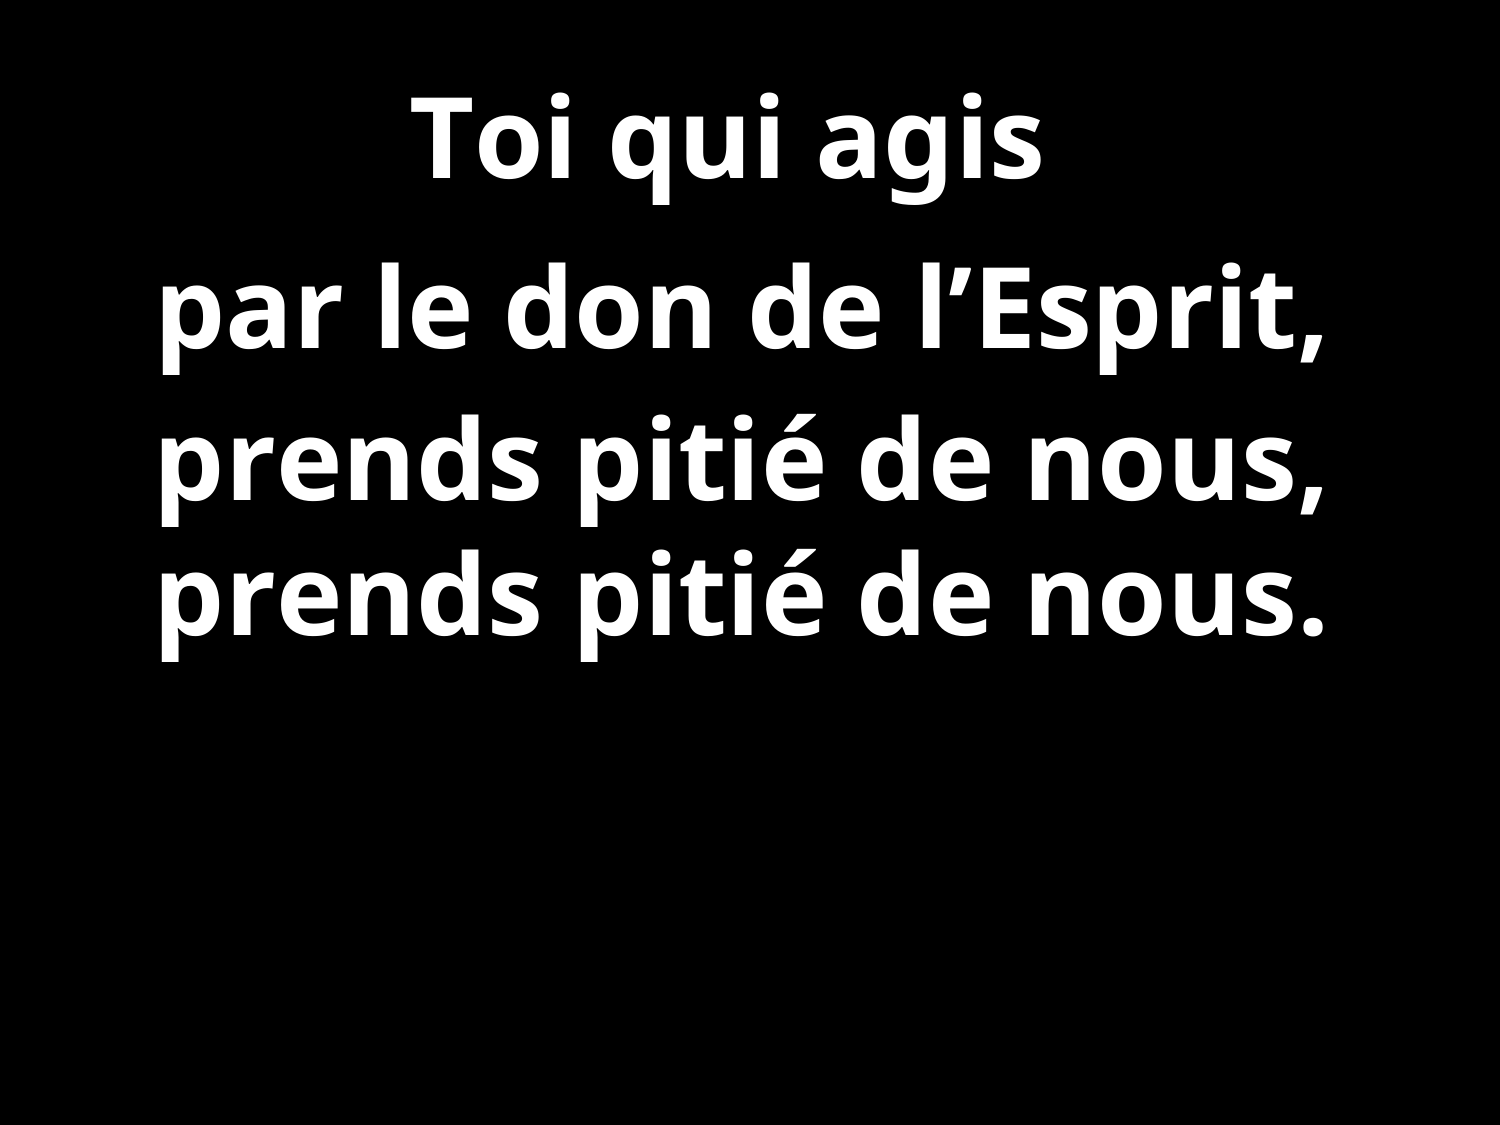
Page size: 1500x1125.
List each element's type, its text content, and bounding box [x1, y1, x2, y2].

text_box Toi qui agis par le don de l’Esprit, prends pitié de nous, prends pitié de nous. [0, 59, 1489, 974]
